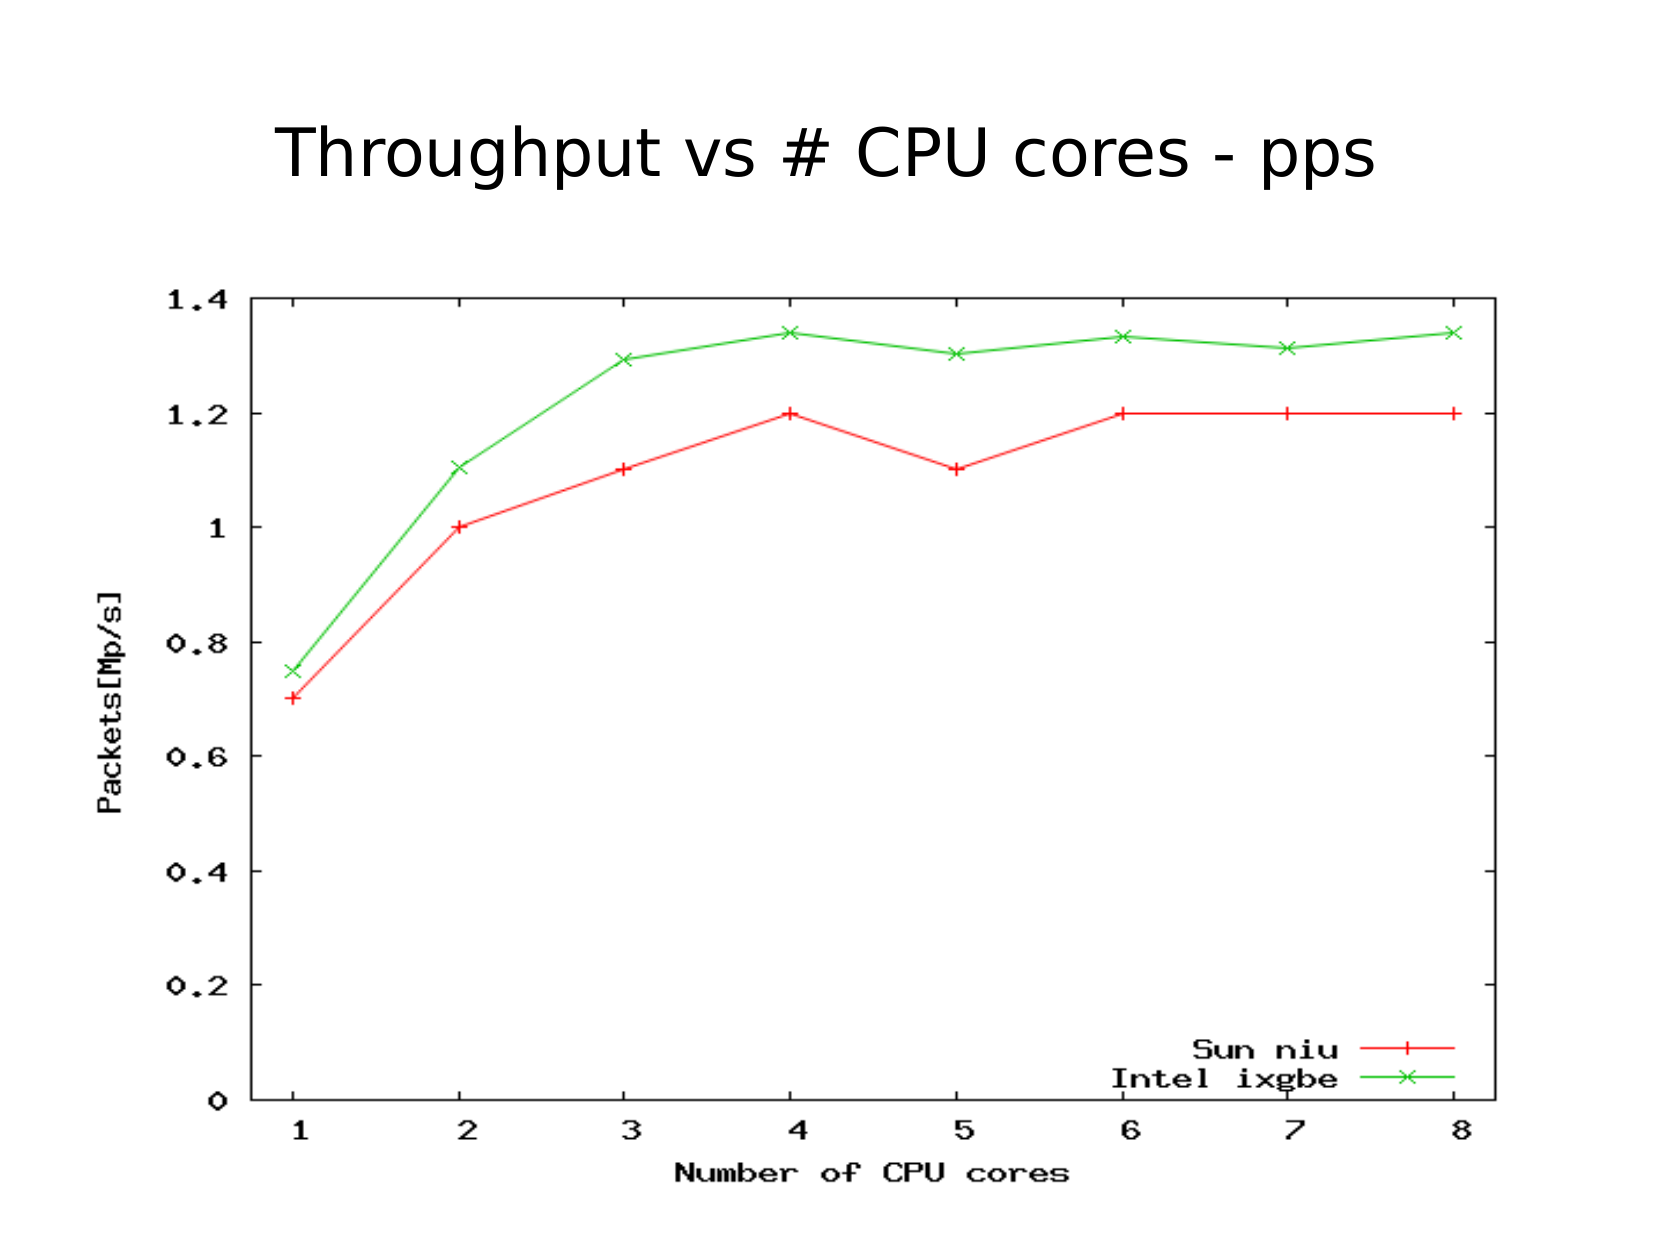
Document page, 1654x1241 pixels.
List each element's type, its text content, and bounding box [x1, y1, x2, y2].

picture [75, 265, 1555, 1188]
title Throughput vs # CPU cores - pps [82, 56, 1571, 250]
